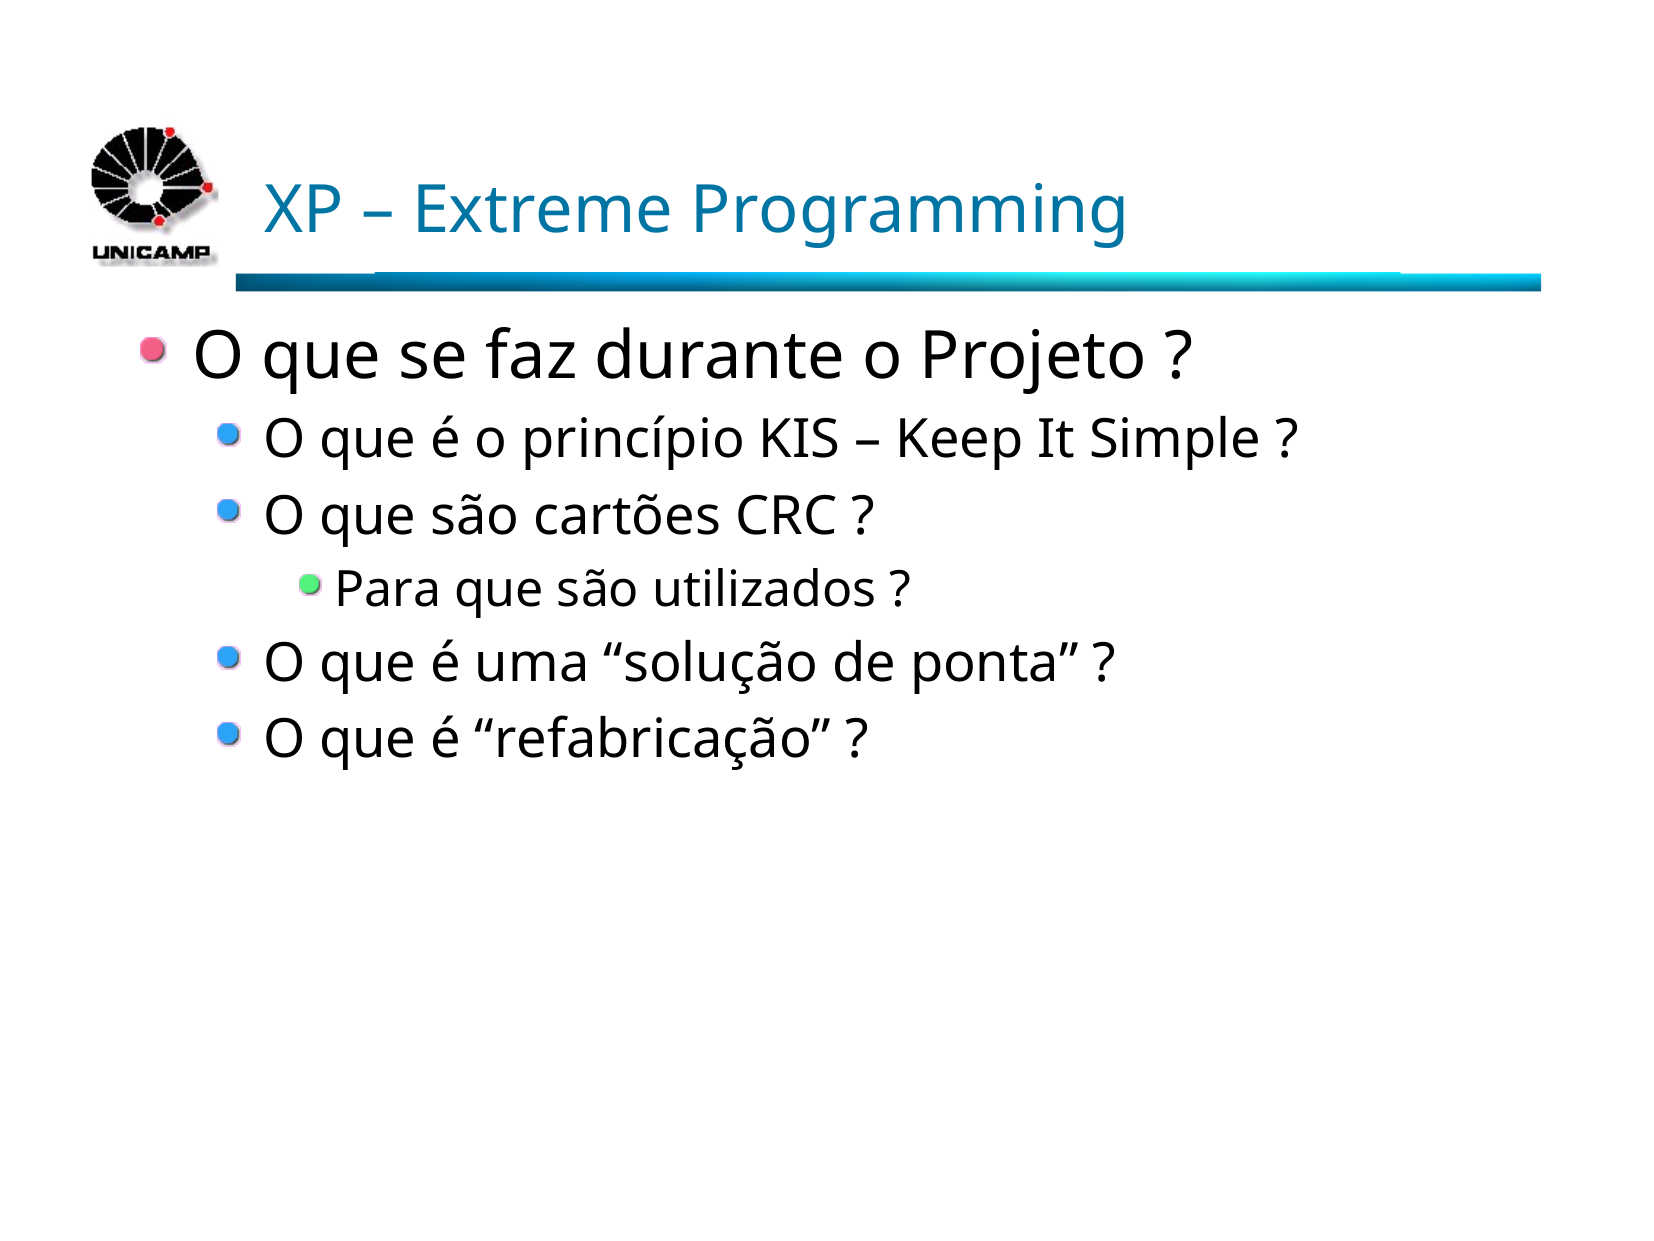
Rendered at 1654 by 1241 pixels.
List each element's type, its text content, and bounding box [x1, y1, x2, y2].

title XP – Extreme Programming [264, 57, 1534, 250]
picture [125, 272, 1654, 295]
list O que se faz durante o Projeto ? O que é o princípio KIS – Keep It Simple ? O que são cartões CRC ? Para que são utilizados ? O que é uma “solução de ponta” ? O que é “refabricação” ? [121, 309, 1534, 1167]
